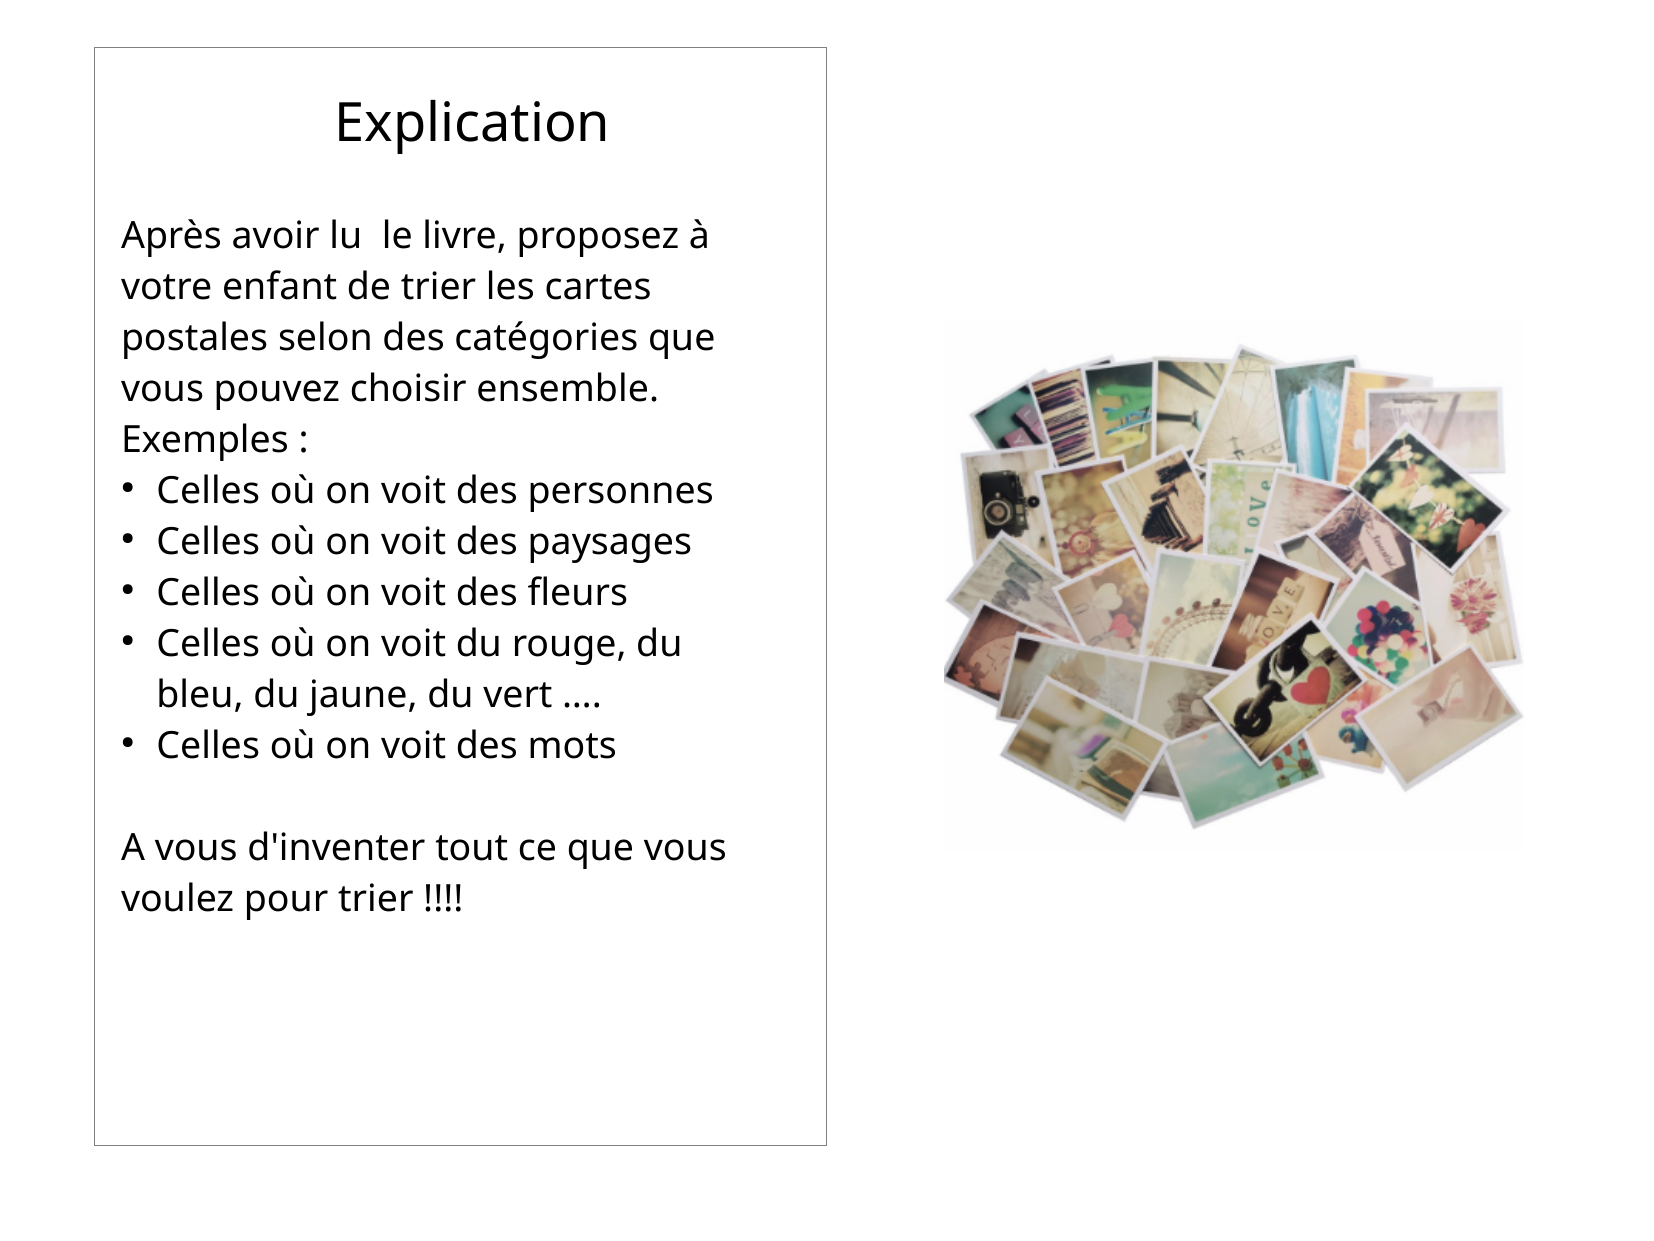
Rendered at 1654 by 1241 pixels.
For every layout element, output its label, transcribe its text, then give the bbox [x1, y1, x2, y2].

text_box Explication [188, 75, 756, 157]
picture [944, 322, 1524, 851]
text_box Après avoir lu le livre, proposez à votre enfant de trier les cartes postales selon des catégories que vous pouvez choisir ensemble. Exemples : Celles où on voit des personnes Celles où on voit des paysages Celles où on voit des fleurs Celles où on voit du rouge, du bleu, du jaune, du vert …. Celles où on voit des mots A vous d'inventer tout ce que vous voulez pour trier !!!! [106, 200, 792, 1241]
